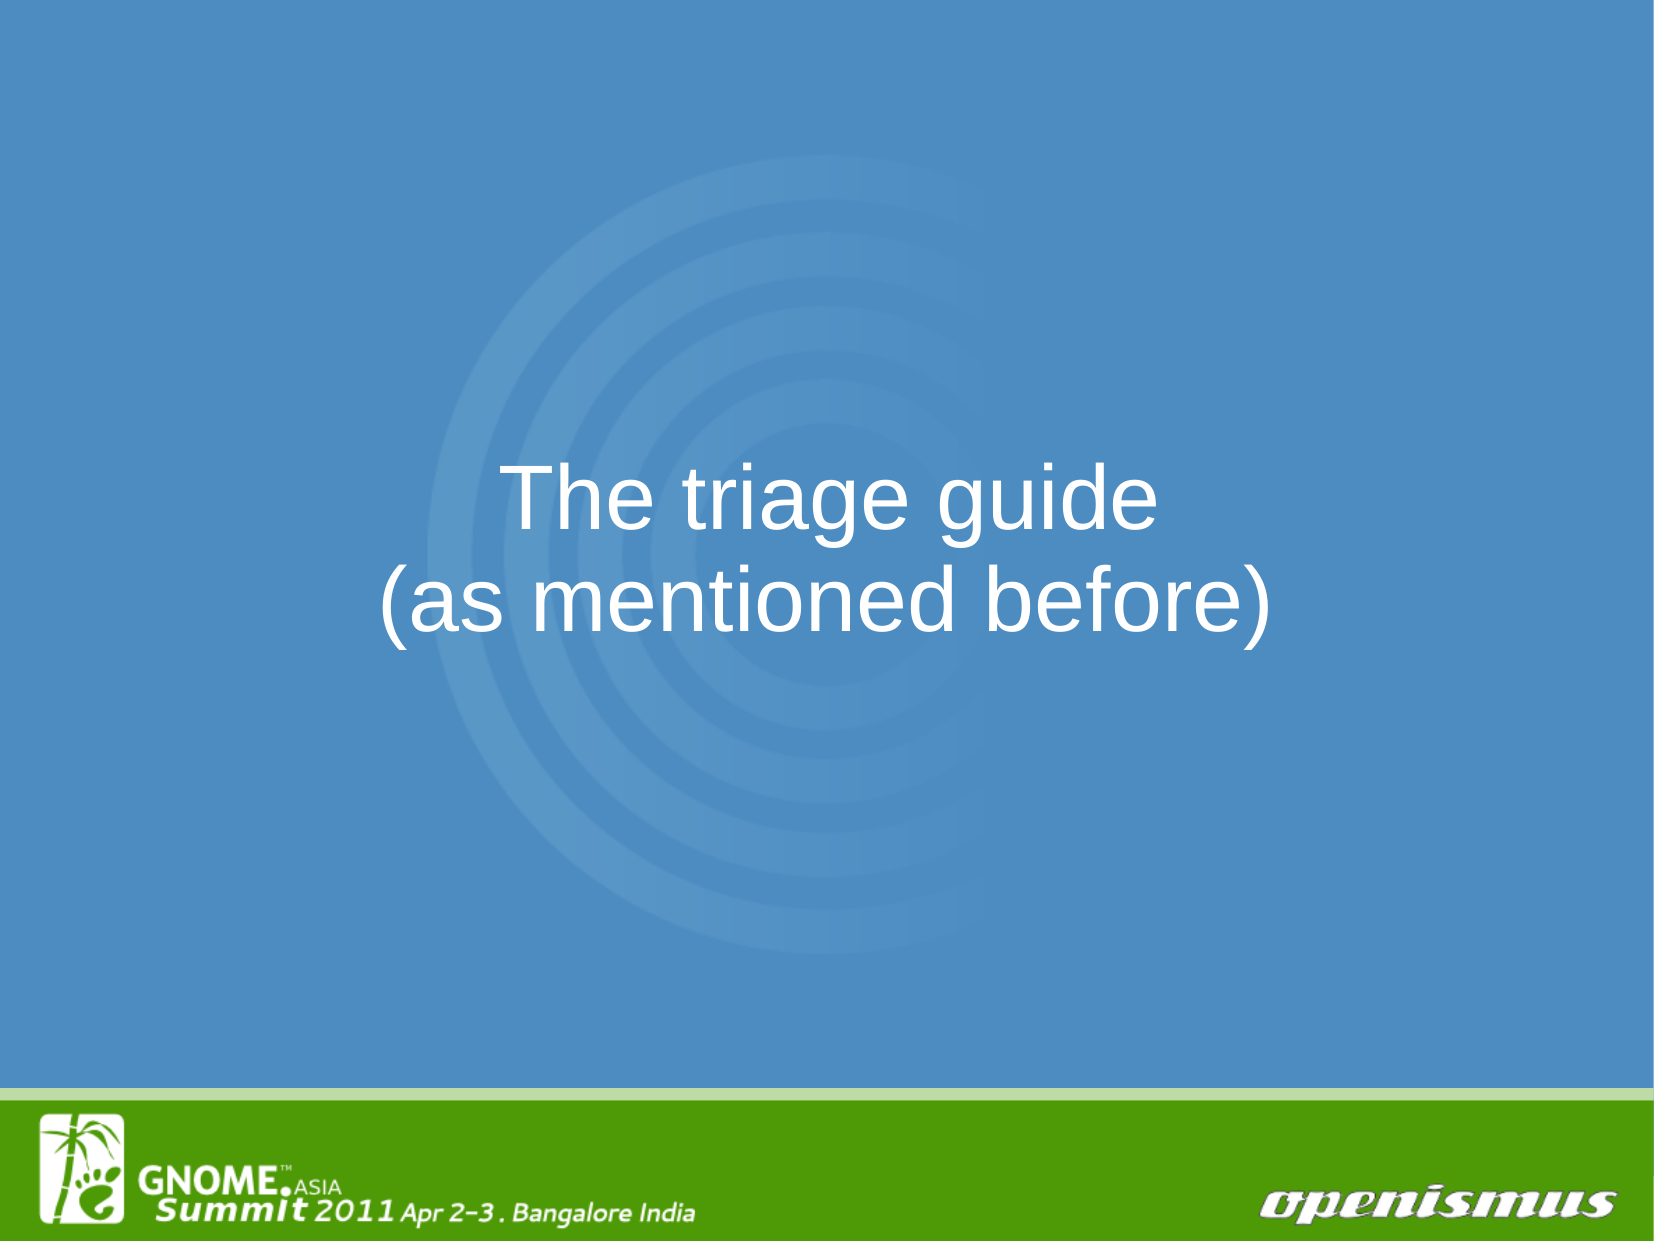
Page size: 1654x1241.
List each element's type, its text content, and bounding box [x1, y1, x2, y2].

title The triage guide (as mentioned before) [82, 445, 1571, 653]
picture [0, 0, 1654, 1241]
